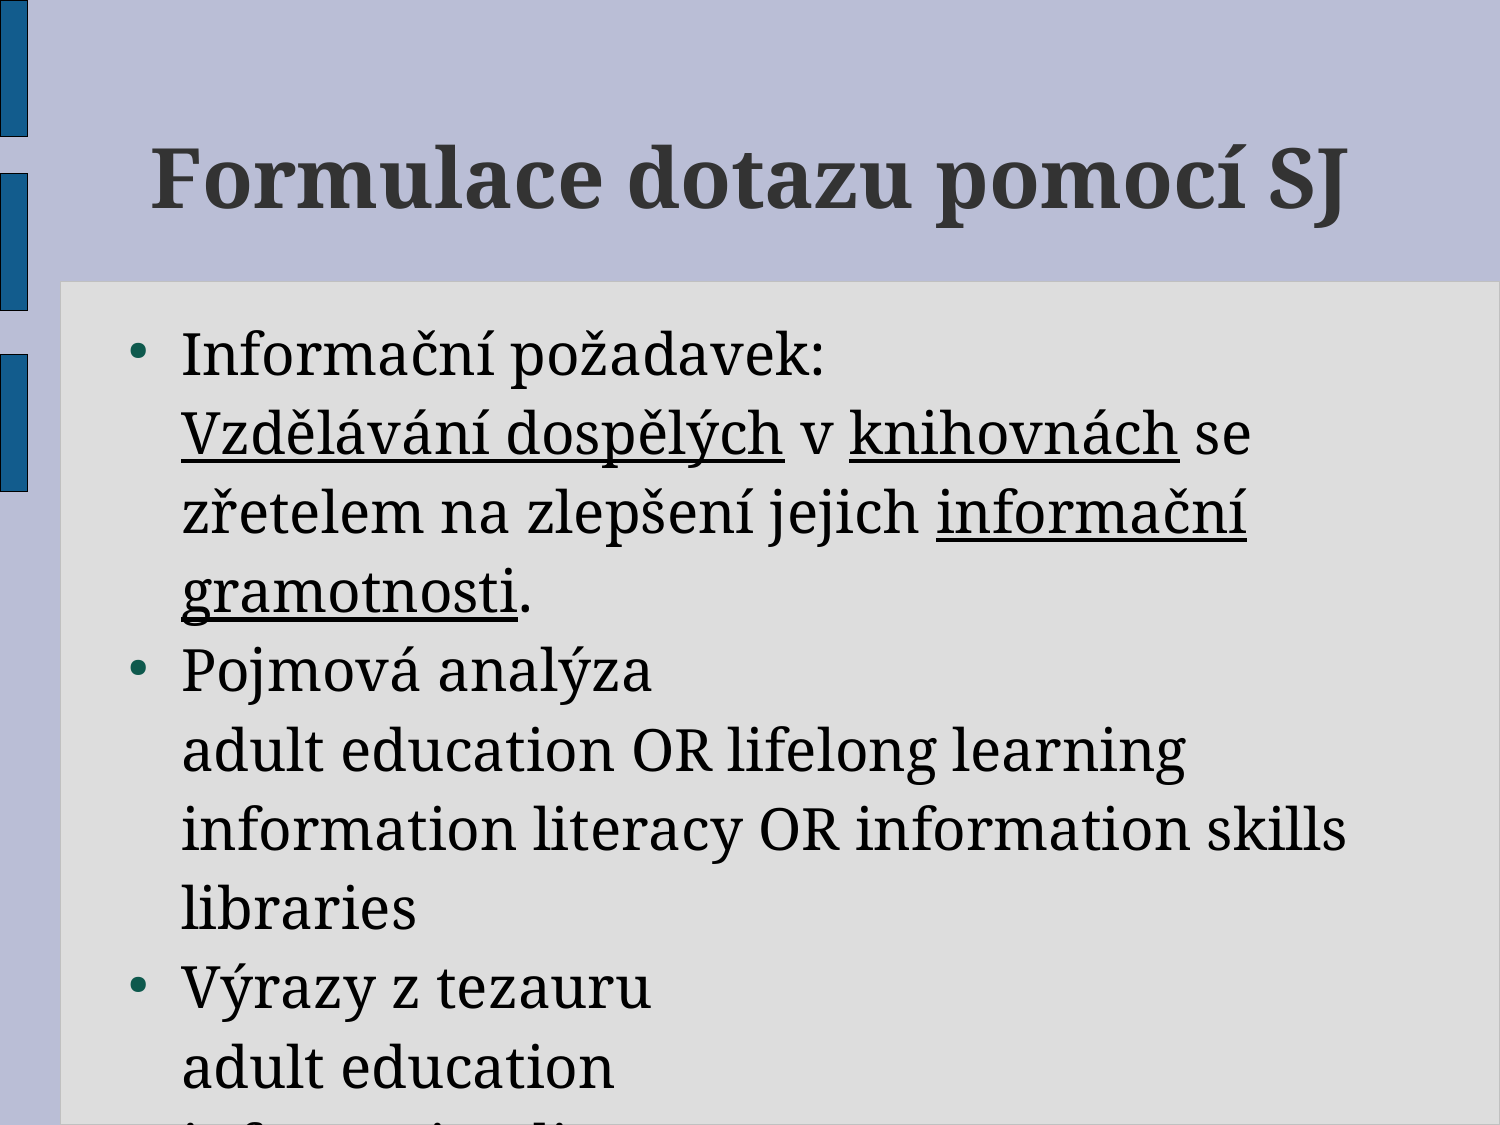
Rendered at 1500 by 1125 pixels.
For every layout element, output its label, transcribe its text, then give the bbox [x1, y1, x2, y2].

list Informační požadavek: Vzdělávání dospělých v knihovnách se zřetelem na zlepšení jejich informační gramotnosti. Pojmová analýza adult education OR lifelong learning information literacy OR information skills libraries Výrazy z tezauru adult education information literacy libraries [110, 312, 1392, 1125]
title Formulace dotazu pomocí SJ [110, 90, 1392, 264]
